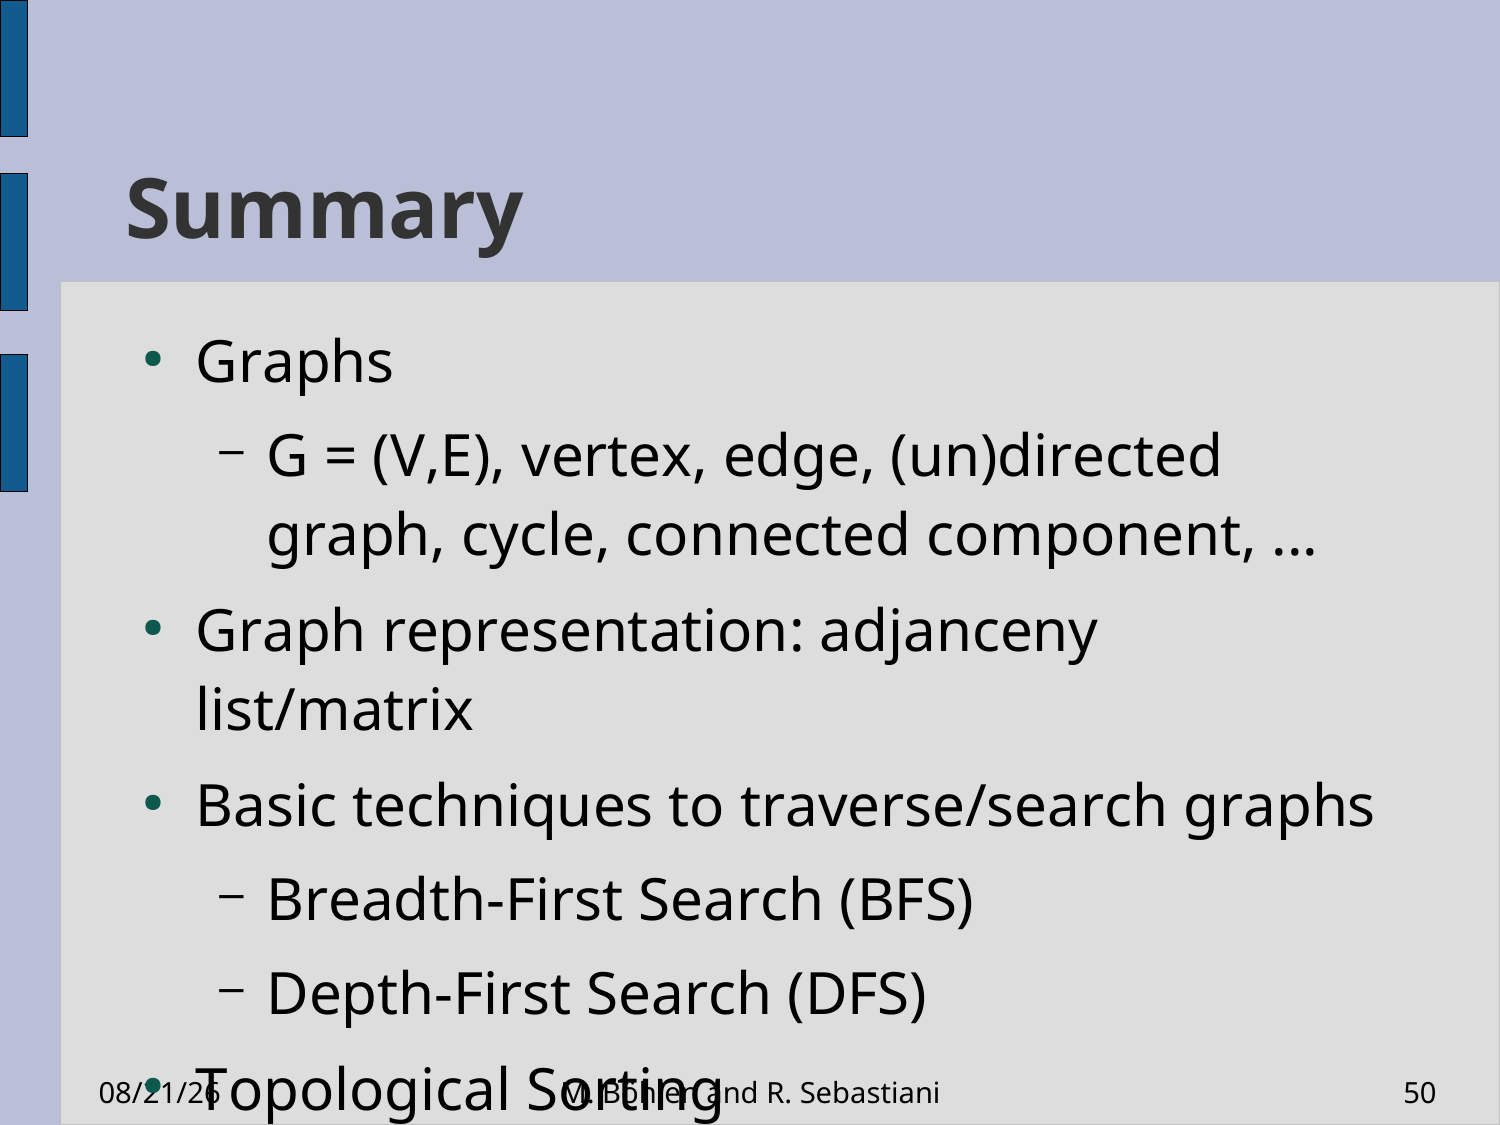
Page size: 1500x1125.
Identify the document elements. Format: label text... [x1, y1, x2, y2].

title Summary [110, 67, 1392, 271]
list Graphs G = (V,E), vertex, edge, (un)directed graph, cycle, connected component, ... Graph representation: adjanceny list/matrix Basic techniques to traverse/search graphs Breadth-First Search (BFS) Depth-First Search (DFS) Topological Sorting [110, 312, 1392, 1037]
